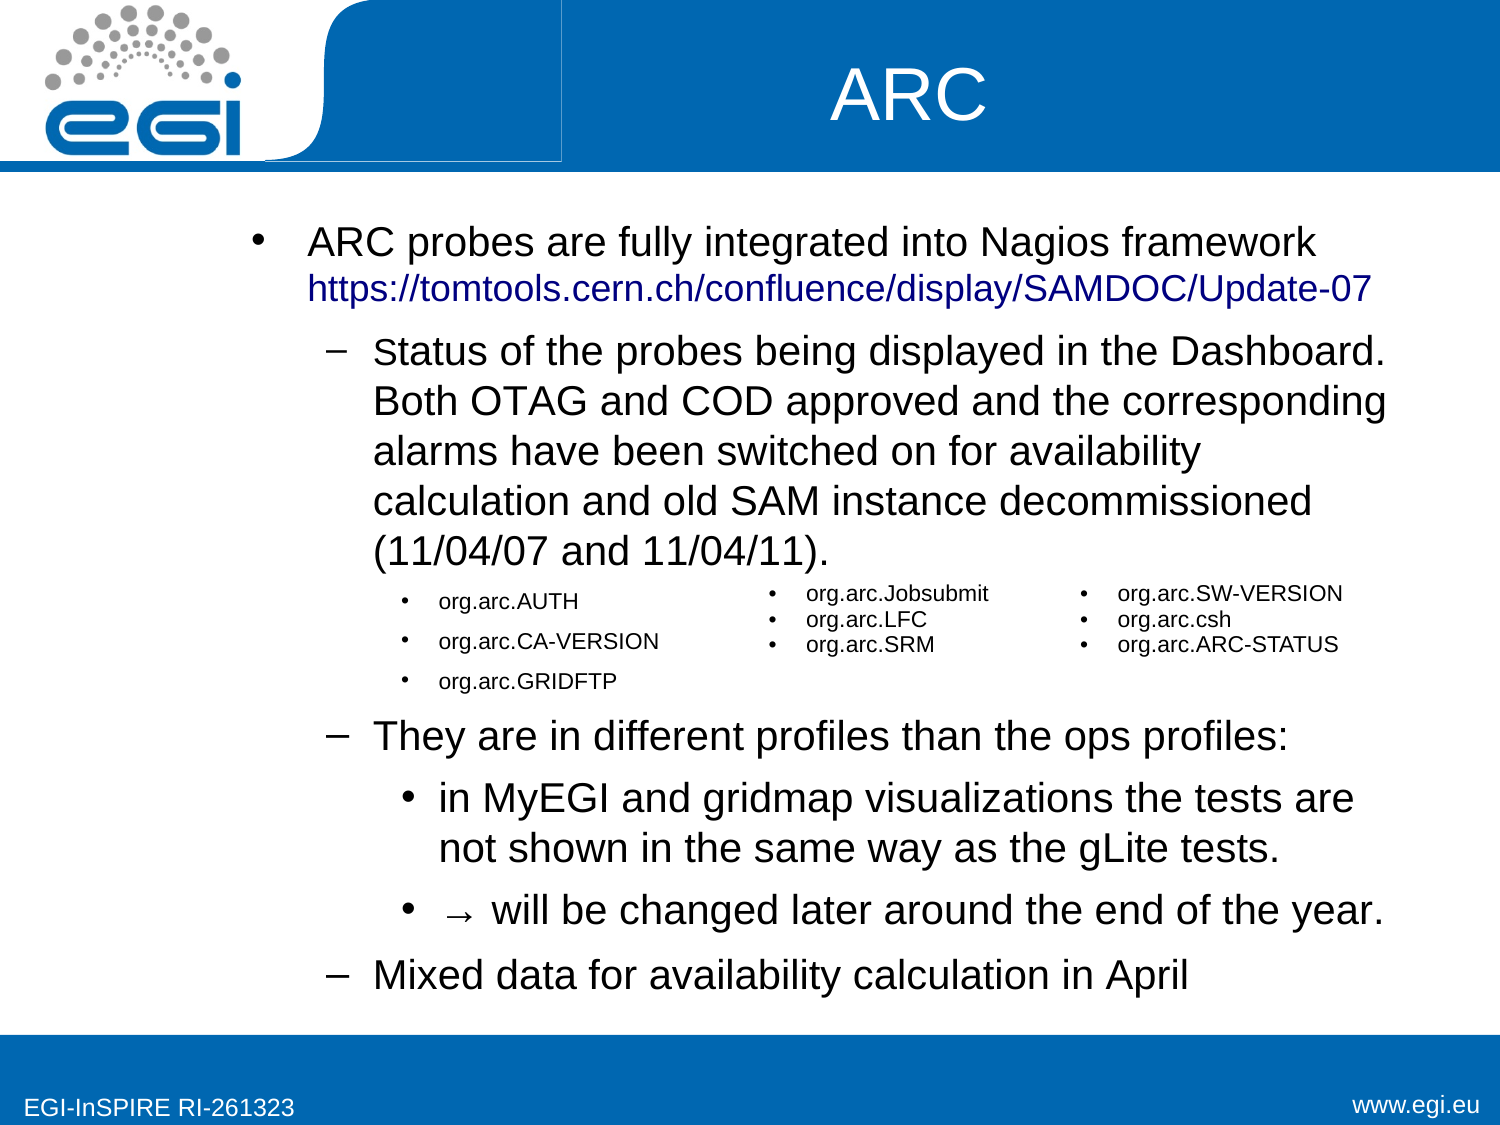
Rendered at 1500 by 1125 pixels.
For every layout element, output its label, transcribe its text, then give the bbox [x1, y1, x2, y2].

title ARC [348, 0, 1471, 216]
picture [0, 0, 265, 161]
text_box org.arc.SW-VERSION org.arc.csh org.arc.ARC-STATUS [915, 531, 1359, 703]
list ARC probes are fully integrated into Nagios frameworkhttps://tomtools.cern.ch/confluence/display/SAMDOC/Update-07 Status of the probes being displayed in the Dashboard. Both OTAG and COD approved and the corresponding alarms have been switched on for availability calculation and old SAM instance decommissioned (11/04/07 and 11/04/11). org.arc.AUTH org.arc.CA-VERSION org.arc.GRIDFTP They are in different profiles than the ops profiles: in MyEGI and gridmap visualizations the tests are not shown in the same way as the gLite tests. → will be changed later around the end of the year. Mixed data for availability calculation in April [236, 206, 1426, 1006]
text_box org.arc.Jobsubmit org.arc.LFC org.arc.SRM [603, 531, 915, 703]
